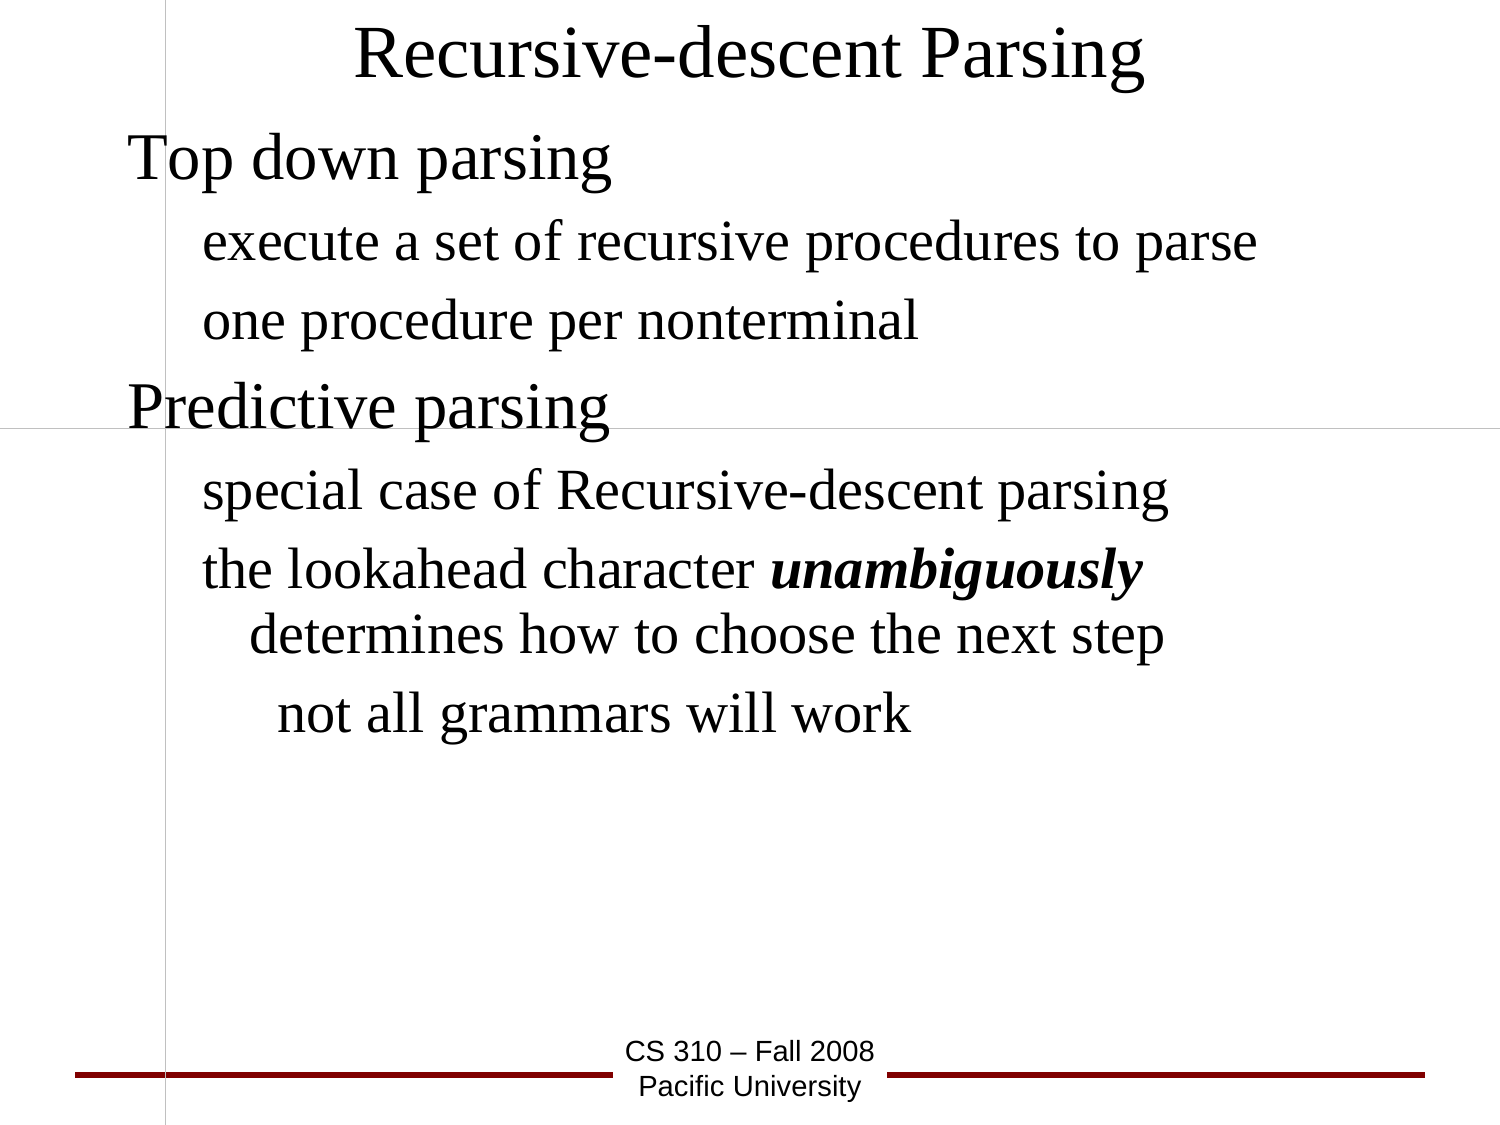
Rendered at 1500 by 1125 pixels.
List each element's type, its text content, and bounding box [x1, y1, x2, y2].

list Top down parsing execute a set of recursive procedures to parse one procedure per nonterminal Predictive parsing special case of Recursive-descent parsing the lookahead character unambiguously determines how to choose the next step not all grammars will work [112, 112, 1388, 1001]
title Recursive-descent Parsing [112, 0, 1388, 106]
